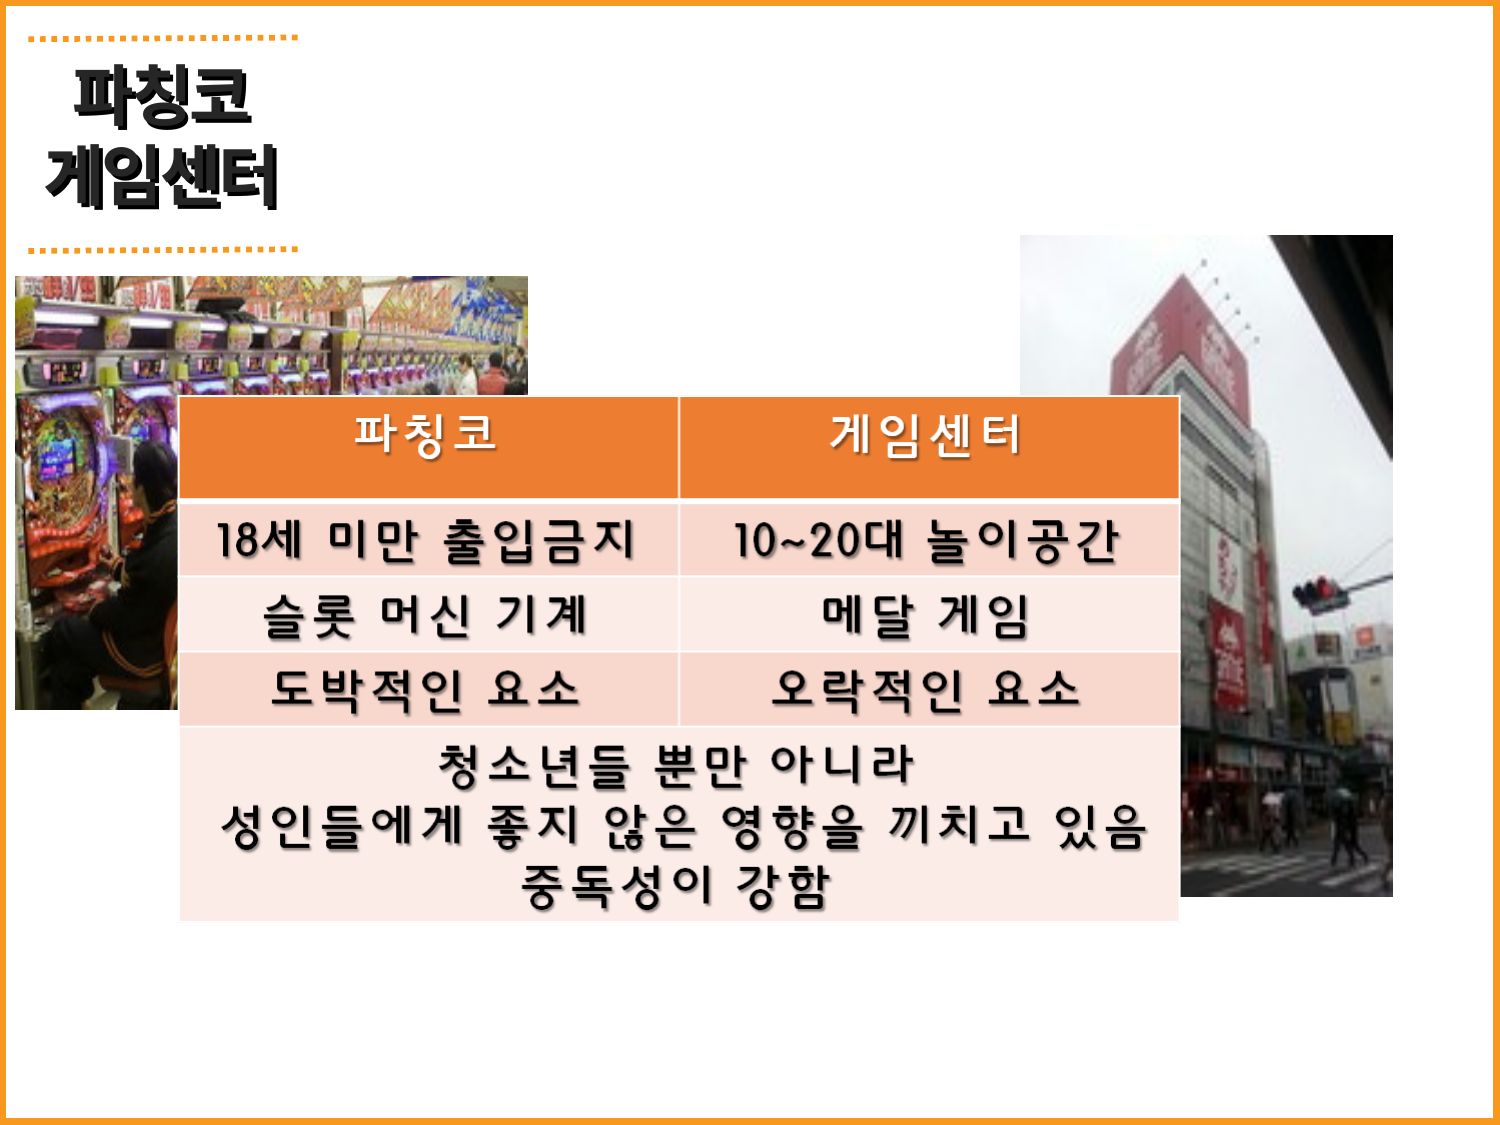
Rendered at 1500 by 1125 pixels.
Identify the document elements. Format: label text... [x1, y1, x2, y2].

text_box 파칭코 게임센터 [17, 46, 307, 223]
picture [15, 235, 1393, 934]
